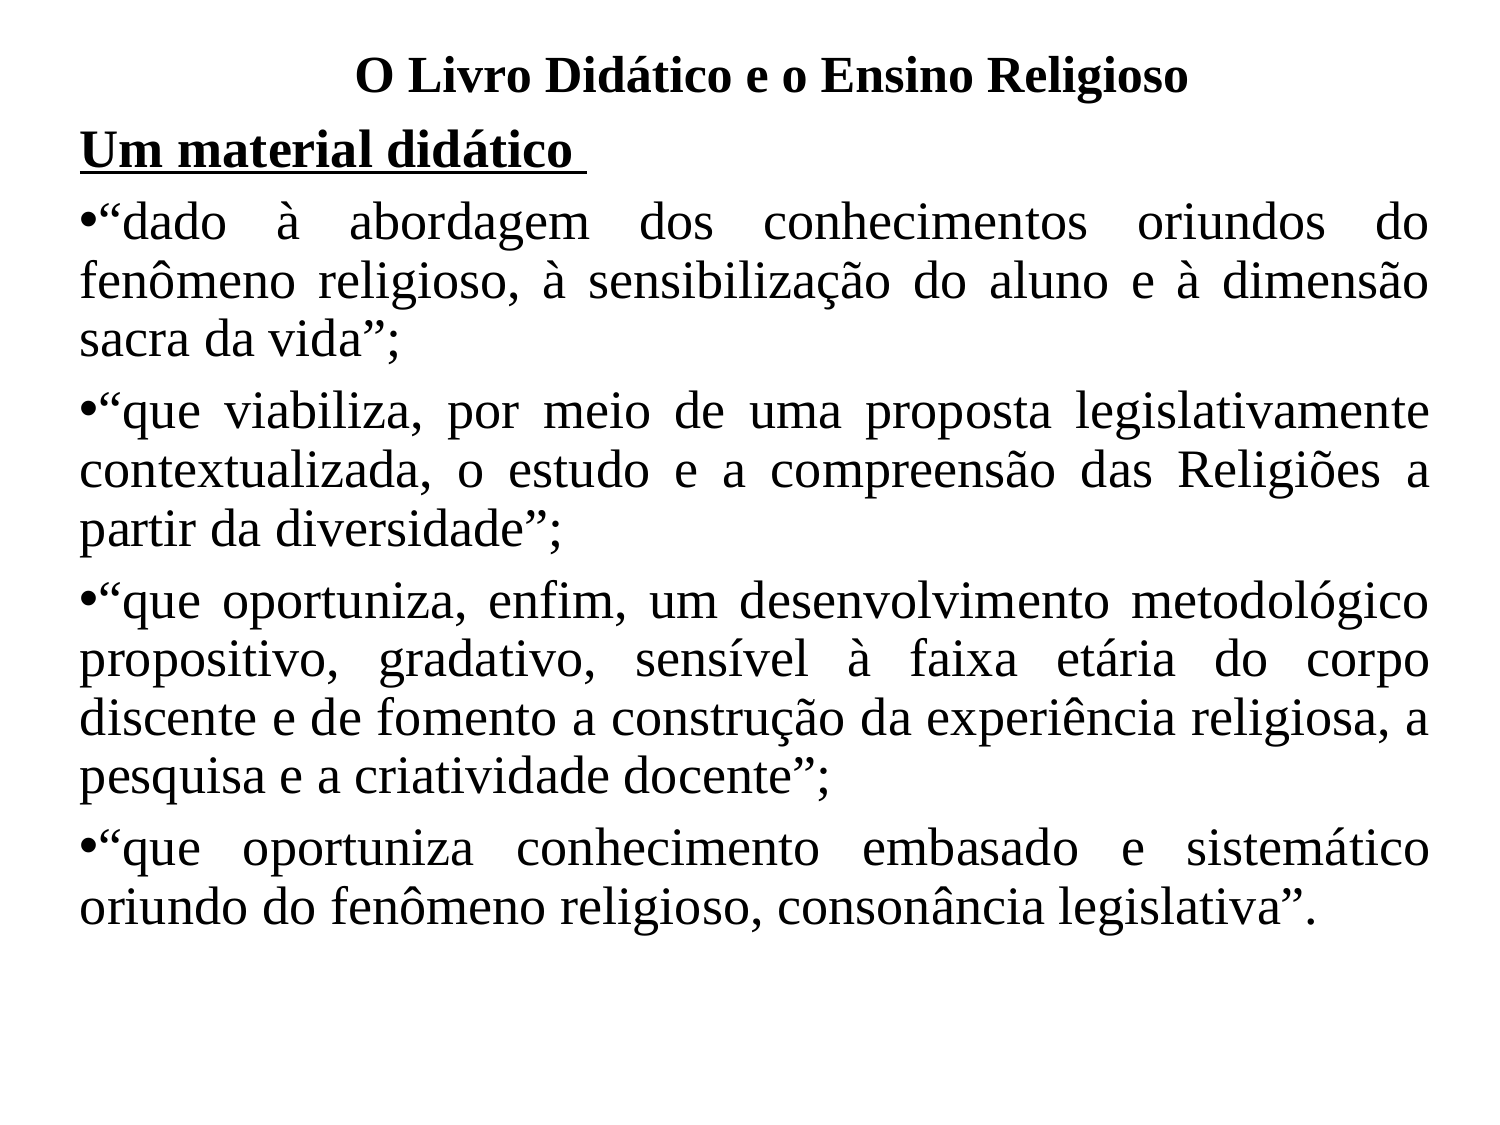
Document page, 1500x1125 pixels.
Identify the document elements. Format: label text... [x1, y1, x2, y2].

title O Livro Didático e o Ensino Religioso [112, 31, 1432, 112]
list Um material didático “dado à abordagem dos conhecimentos oriundos do fenômeno religioso, à sensibilização do aluno e à dimensão sacra da vida”; “que viabiliza, por meio de uma proposta legislativamente contextualizada, o estudo e a compreensão das Religiões a partir da diversidade”; “que oportuniza, enfim, um desenvolvimento metodológico propositivo, gradativo, sensível à faixa etária do corpo discente e de fomento a construção da experiência religiosa, a pesquisa e a criatividade docente”; “que oportuniza conhecimento embasado e sistemático oriundo do fenômeno religioso, consonância legislativa”. [64, 113, 1447, 1012]
